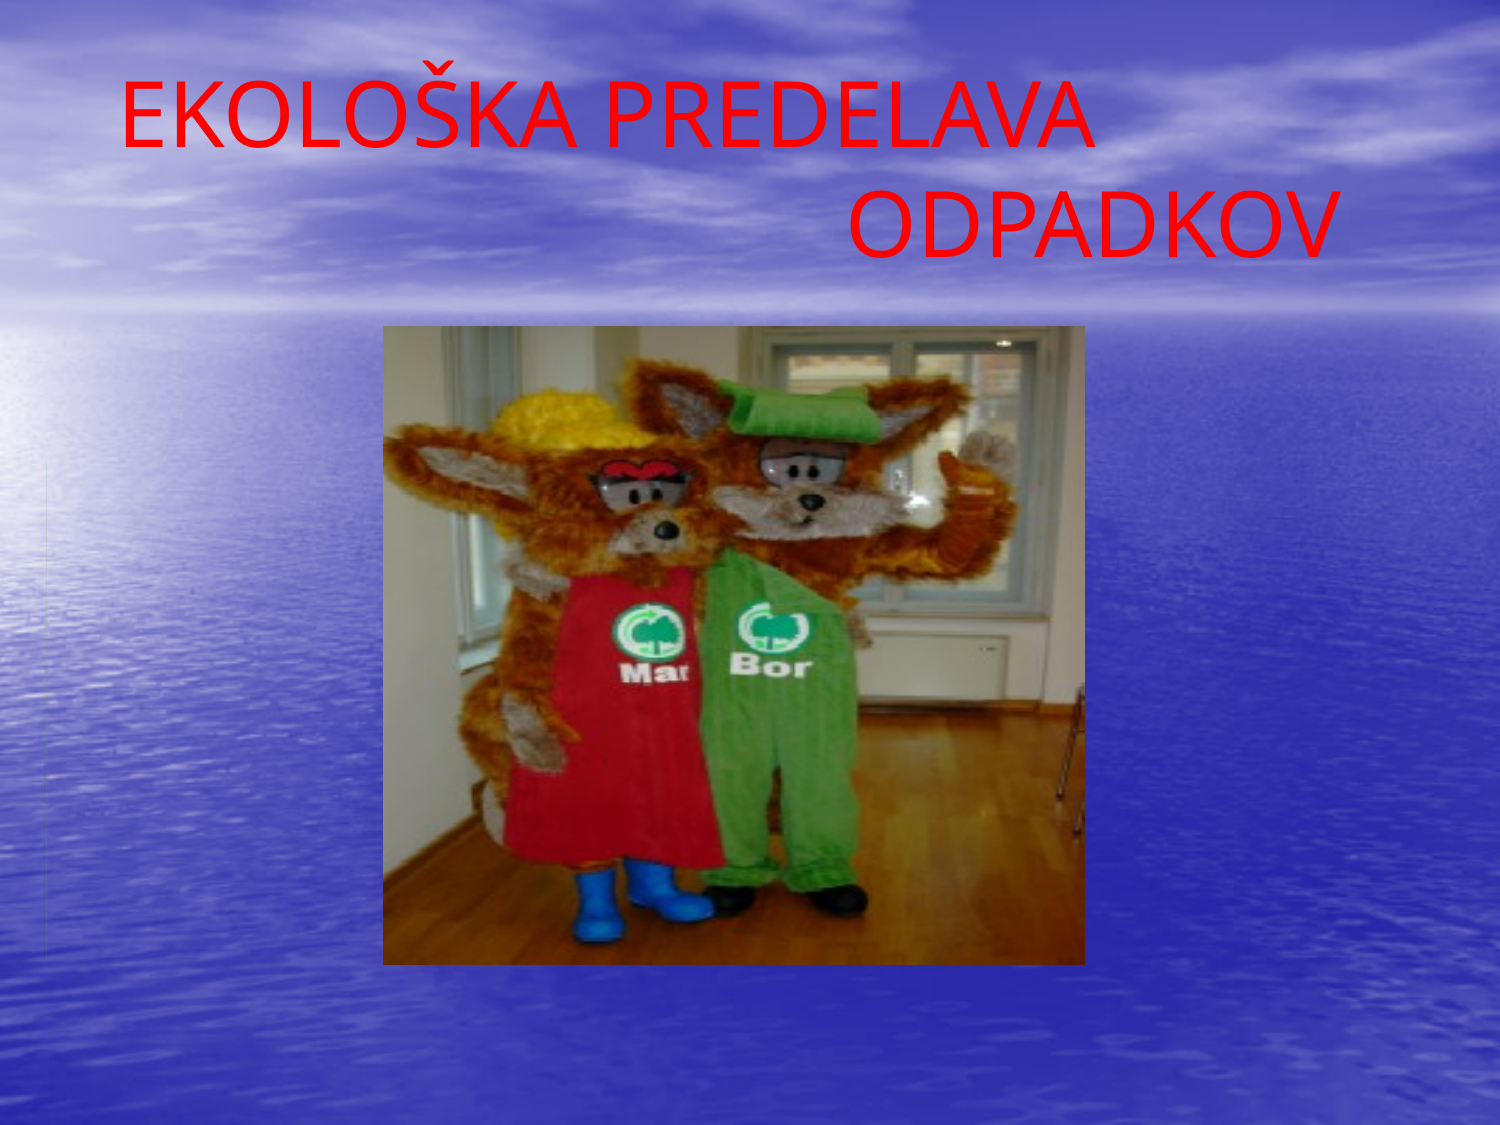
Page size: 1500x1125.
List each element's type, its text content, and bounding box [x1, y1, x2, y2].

picture [0, 0, 1500, 1125]
title EKOLOŠKA PREDELAVA ODPADKOV [100, 42, 1376, 284]
